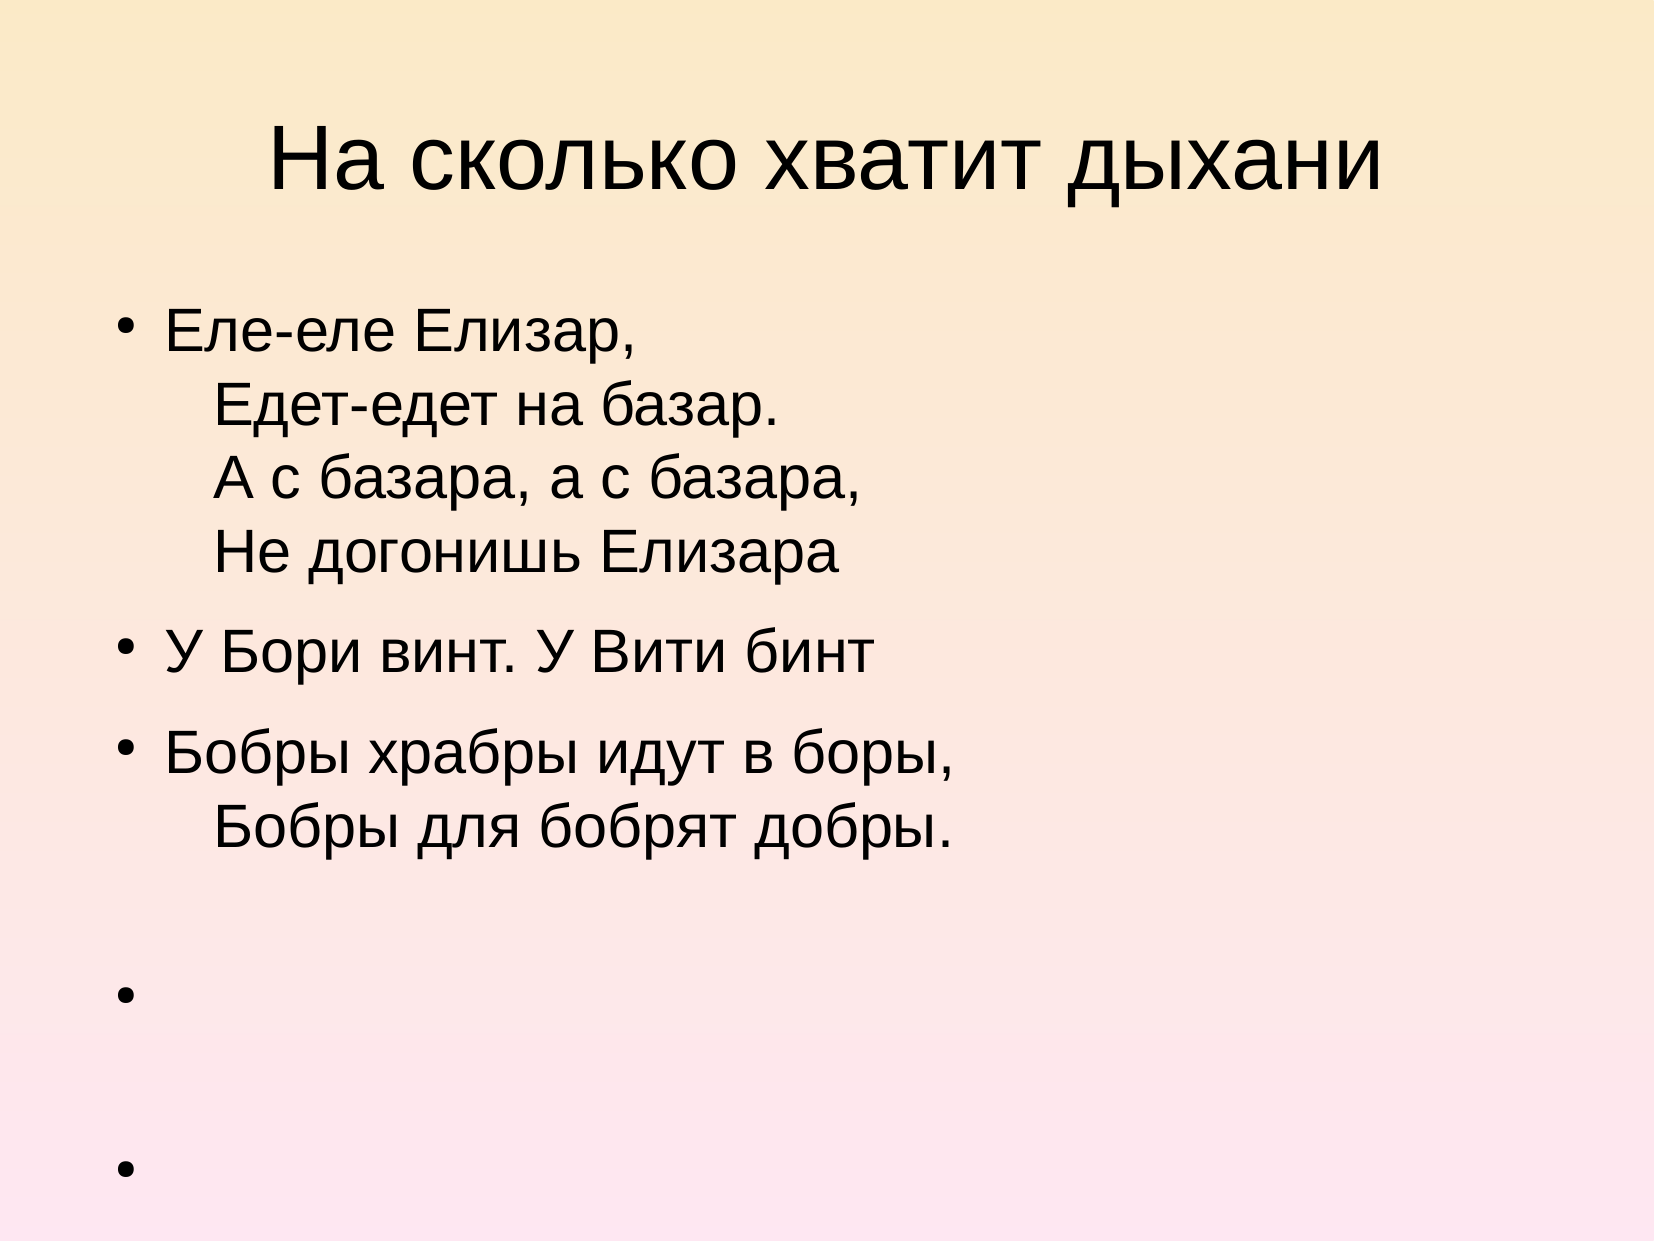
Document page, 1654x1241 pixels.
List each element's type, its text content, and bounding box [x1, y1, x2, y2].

title На сколько хватит дыхани [82, 49, 1571, 257]
list Еле-еле Елизар, Едет-едет на базар. А с базара, а с базара, Не догонишь Елизара У Бори винт. У Вити бинт Бобры храбры идут в боры, Бобры для бобрят добры. [82, 290, 1571, 1109]
